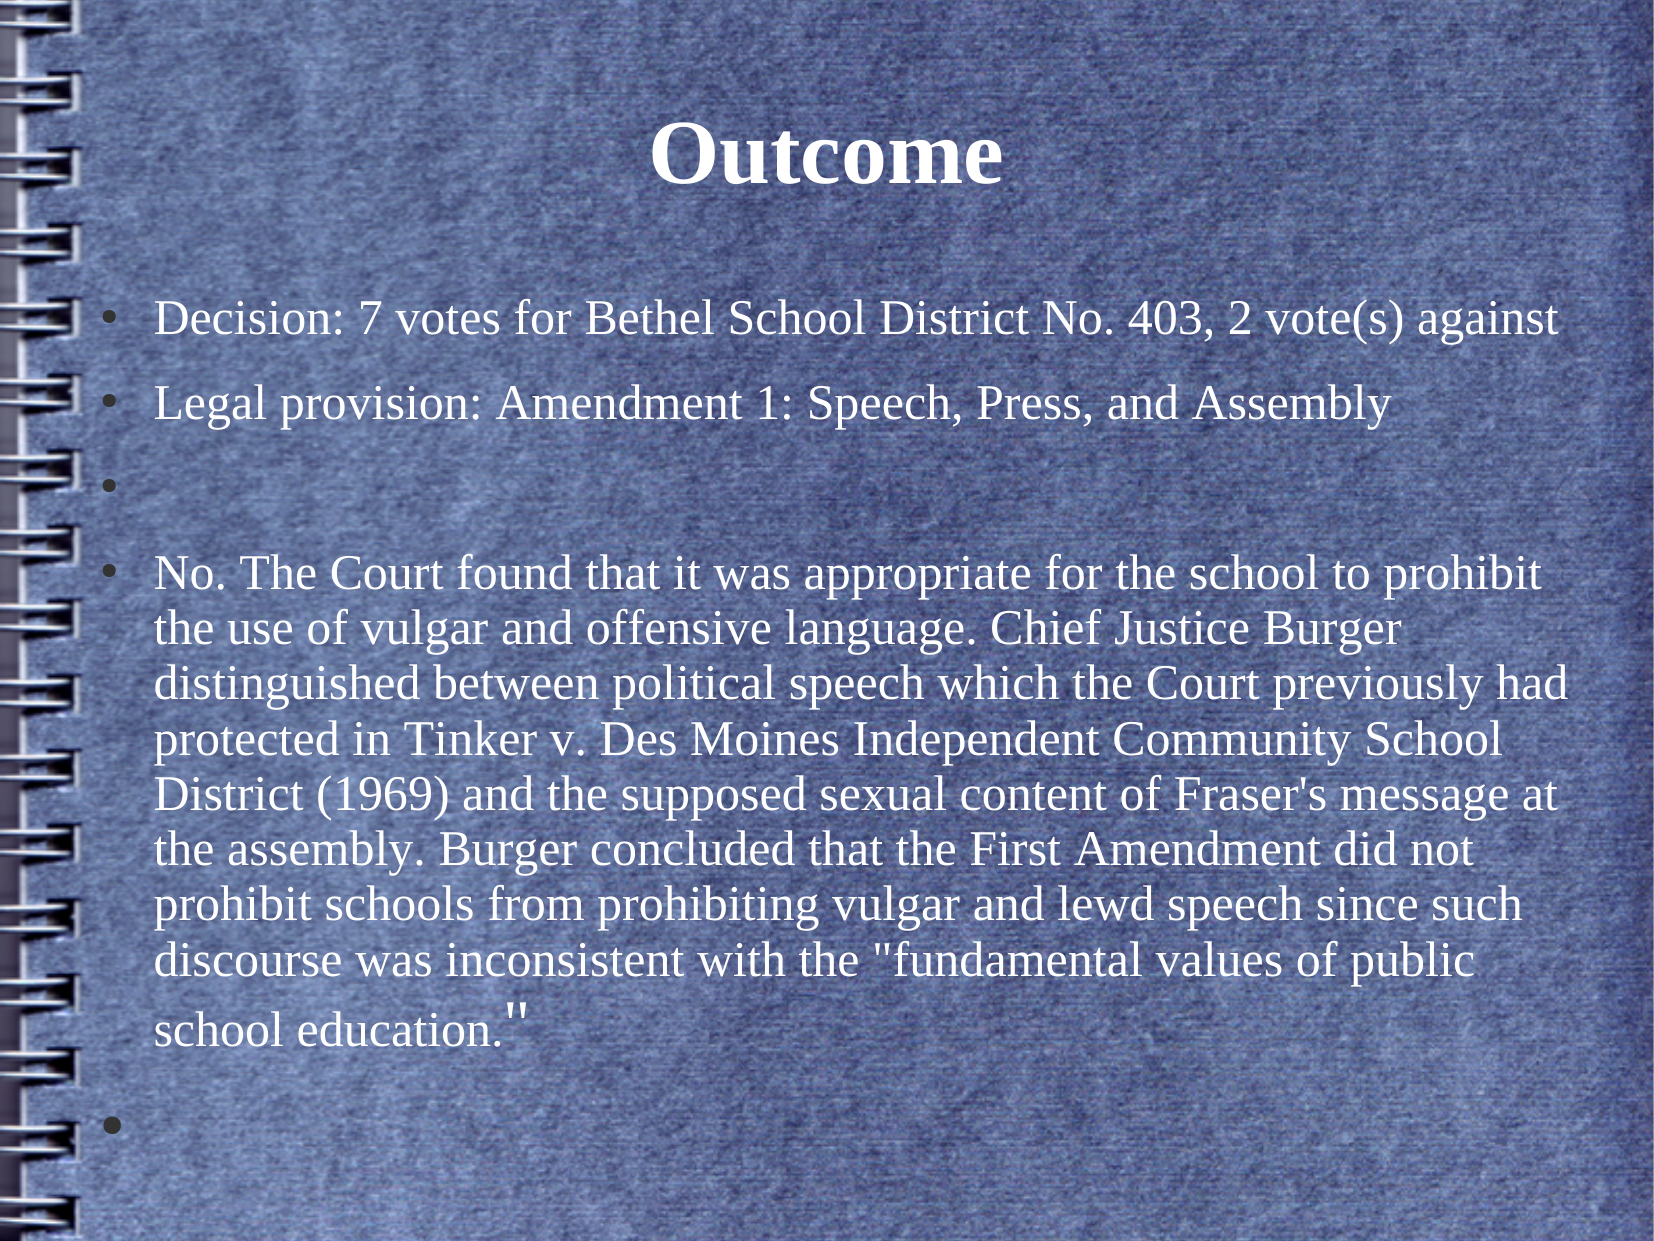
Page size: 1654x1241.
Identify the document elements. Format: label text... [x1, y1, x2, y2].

title Outcome [82, 49, 1571, 257]
list Decision: 7 votes for Bethel School District No. 403, 2 vote(s) against Legal provision: Amendment 1: Speech, Press, and Assembly No. The Court found that it was appropriate for the school to prohibit the use of vulgar and offensive language. Chief Justice Burger distinguished between political speech which the Court previously had protected in Tinker v. Des Moines Independent Community School District (1969) and the supposed sexual content of Fraser's message at the assembly. Burger concluded that the First Amendment did not prohibit schools from prohibiting vulgar and lewd speech since such discourse was inconsistent with the "fundamental values of public school education." [82, 290, 1571, 1176]
picture [0, 0, 1654, 1241]
